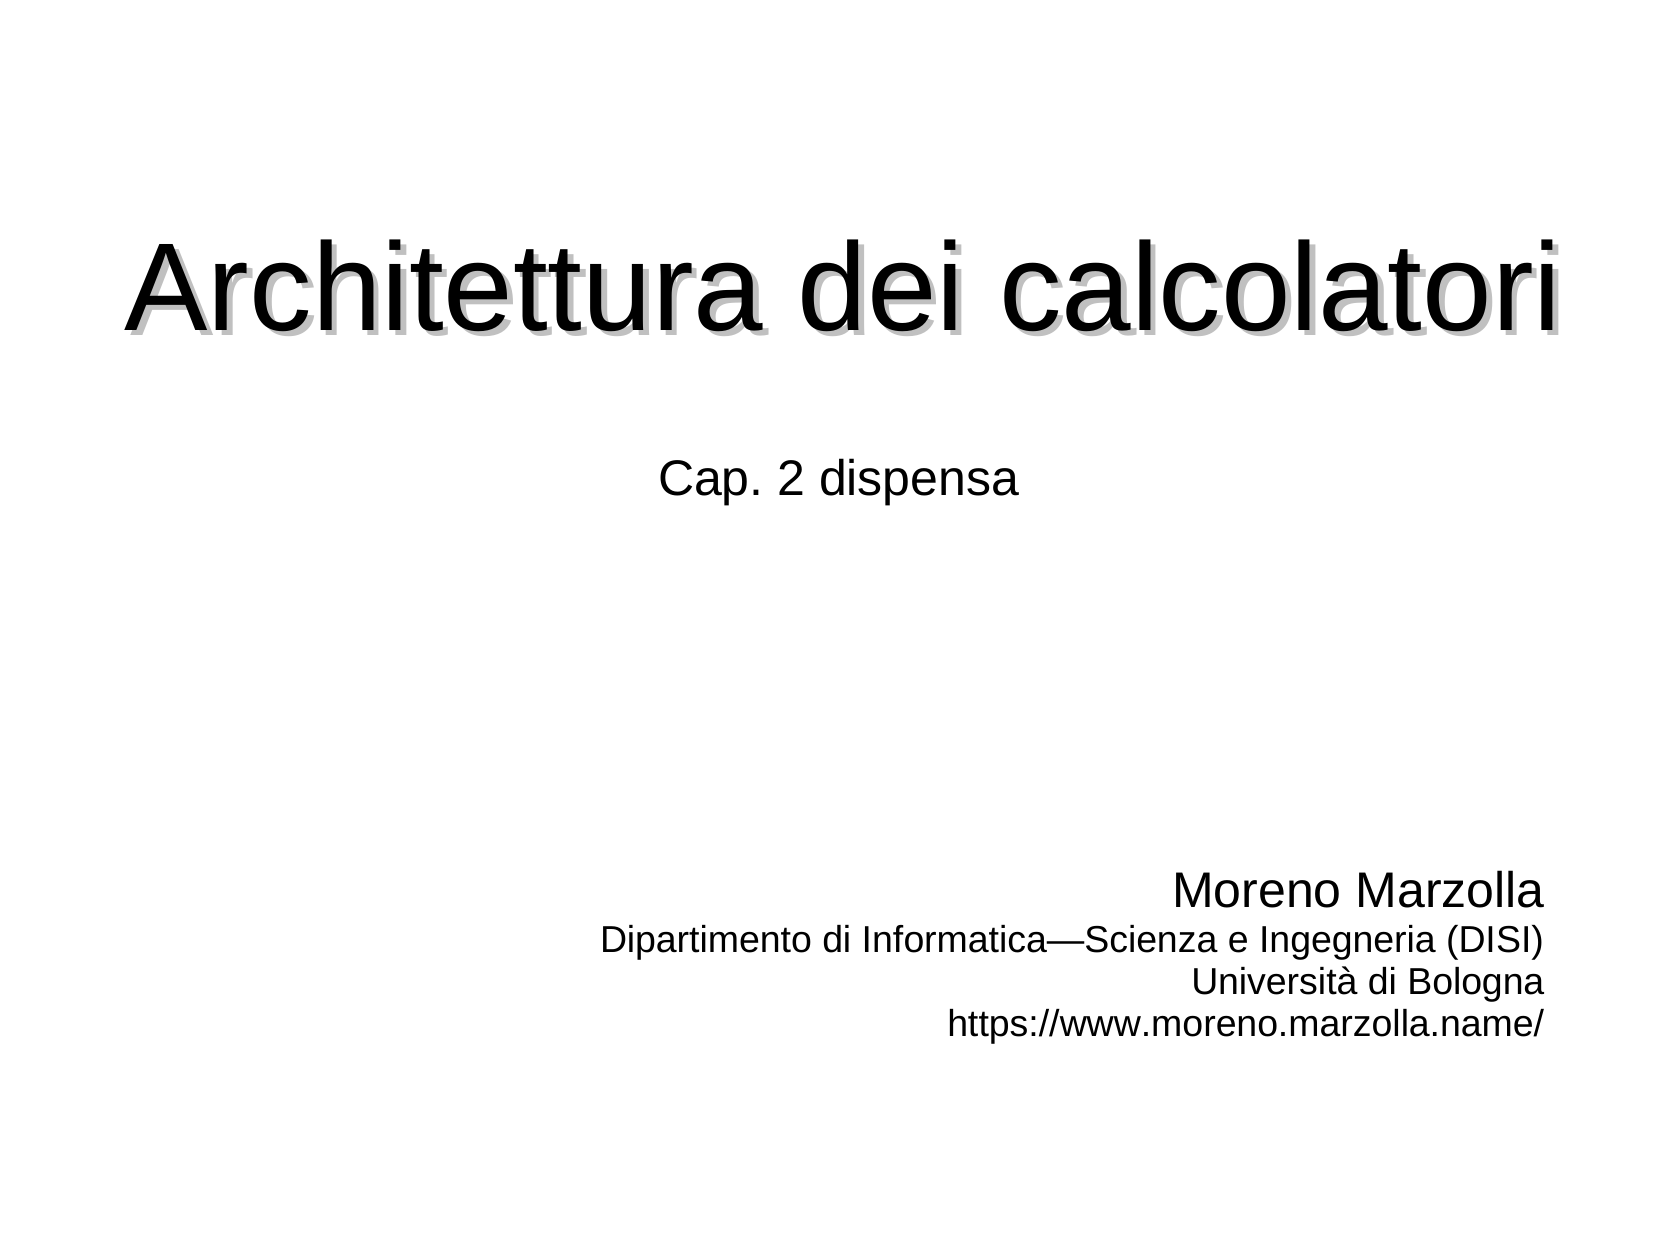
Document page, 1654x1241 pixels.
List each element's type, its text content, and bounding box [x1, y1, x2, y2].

text_box Cap. 2 dispensa [658, 450, 1051, 506]
text_box Architettura dei calcolatori [75, 147, 1613, 426]
text_box Moreno Marzolla Dipartimento di Informatica—Scienza e Ingegneria (DISI) Università di Bologna https://www.moreno.marzolla.name/ [600, 862, 1545, 1045]
